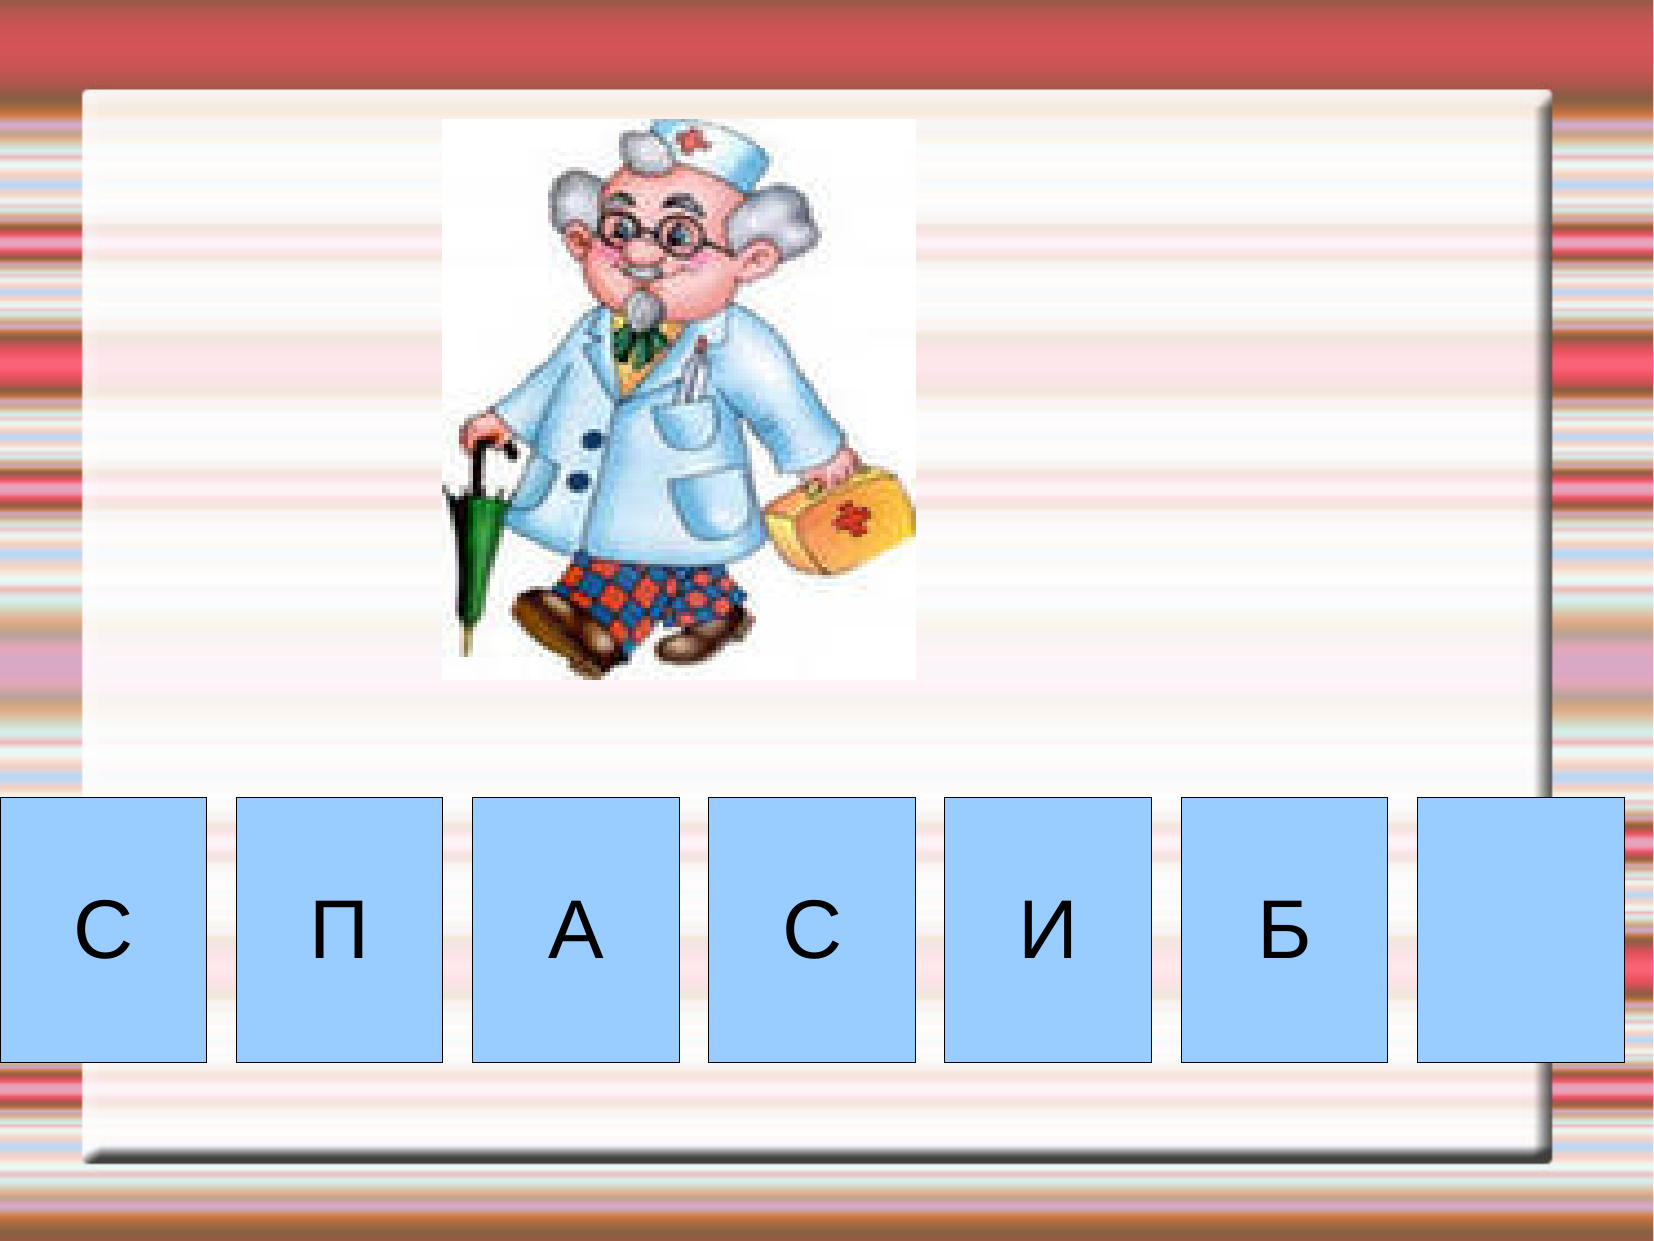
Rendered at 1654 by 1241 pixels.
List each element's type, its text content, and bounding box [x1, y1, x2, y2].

text_box И [944, 797, 1152, 1063]
text_box Б [1181, 797, 1388, 1063]
picture [0, 0, 1654, 1241]
text_box С [708, 797, 916, 1063]
text_box С [0, 797, 207, 1063]
text_box [1417, 797, 1625, 1063]
text_box А [472, 797, 680, 1063]
text_box П [236, 797, 443, 1063]
